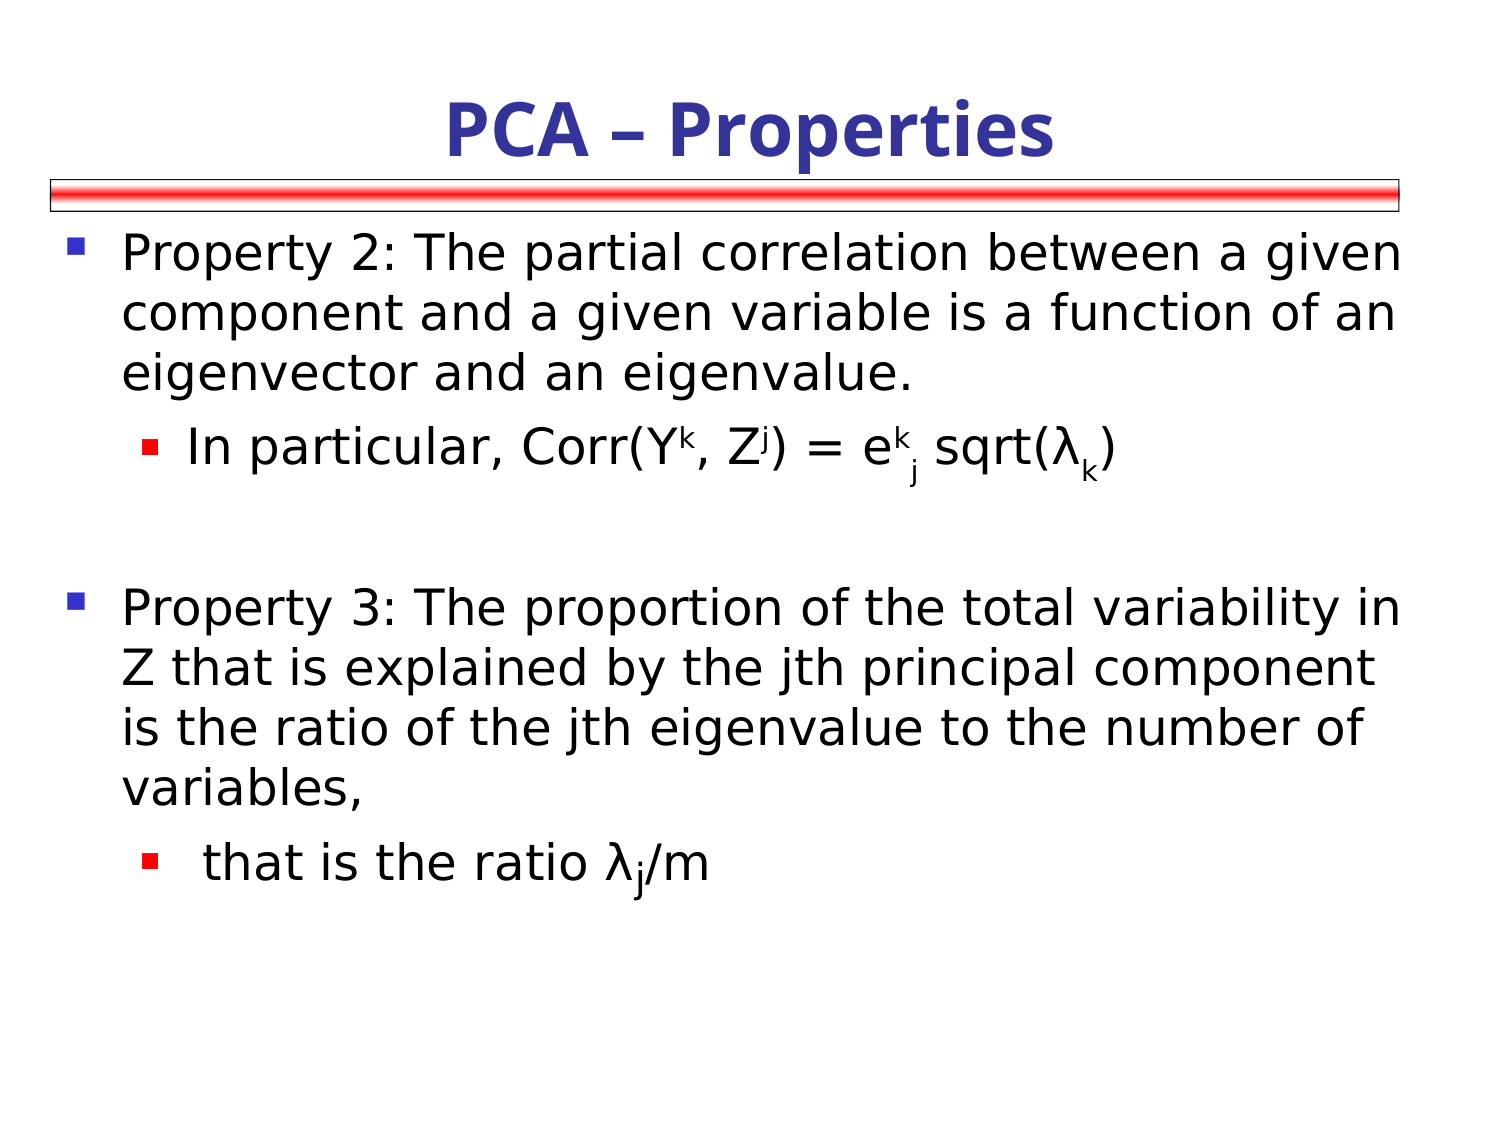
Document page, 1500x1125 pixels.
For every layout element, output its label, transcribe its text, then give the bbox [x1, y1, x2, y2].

title PCA – Properties [0, 74, 1500, 180]
list Property 2: The partial correlation between a given component and a given variable is a function of an eigenvector and an eigenvalue. In particular, Corr(Yk, Zj) = ekj sqrt(λk) Property 3: The proportion of the total variability in Z that is explained by the jth principal component is the ratio of the jth eigenvalue to the number of variables, that is the ratio λj/m [49, 212, 1425, 1081]
